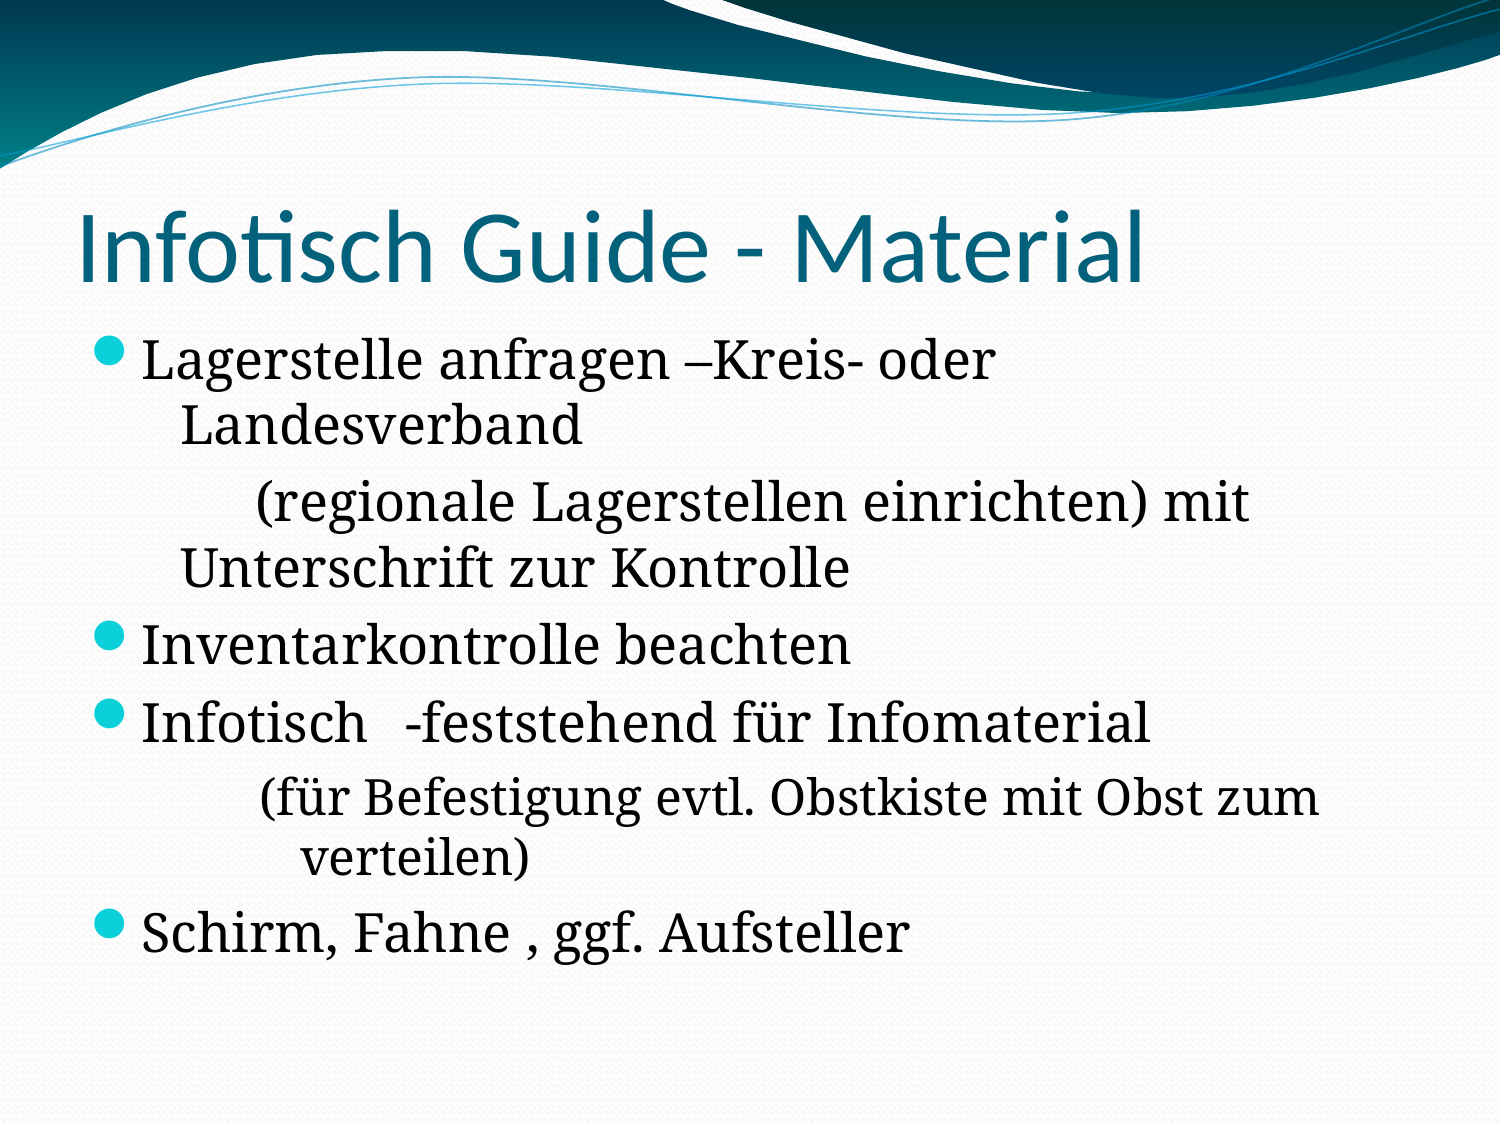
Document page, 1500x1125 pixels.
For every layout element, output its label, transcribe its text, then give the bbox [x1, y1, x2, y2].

title Infotisch Guide - Material [75, 115, 1426, 304]
list Lagerstelle anfragen –Kreis- oder Landesverband (regionale Lagerstellen einrichten) mit Unterschrift zur Kontrolle Inventarkontrolle beachten Infotisch -feststehend für Infomaterial (für Befestigung evtl. Obstkiste mit Obst zum verteilen) Schirm, Fahne , ggf. Aufsteller [75, 317, 1426, 1038]
